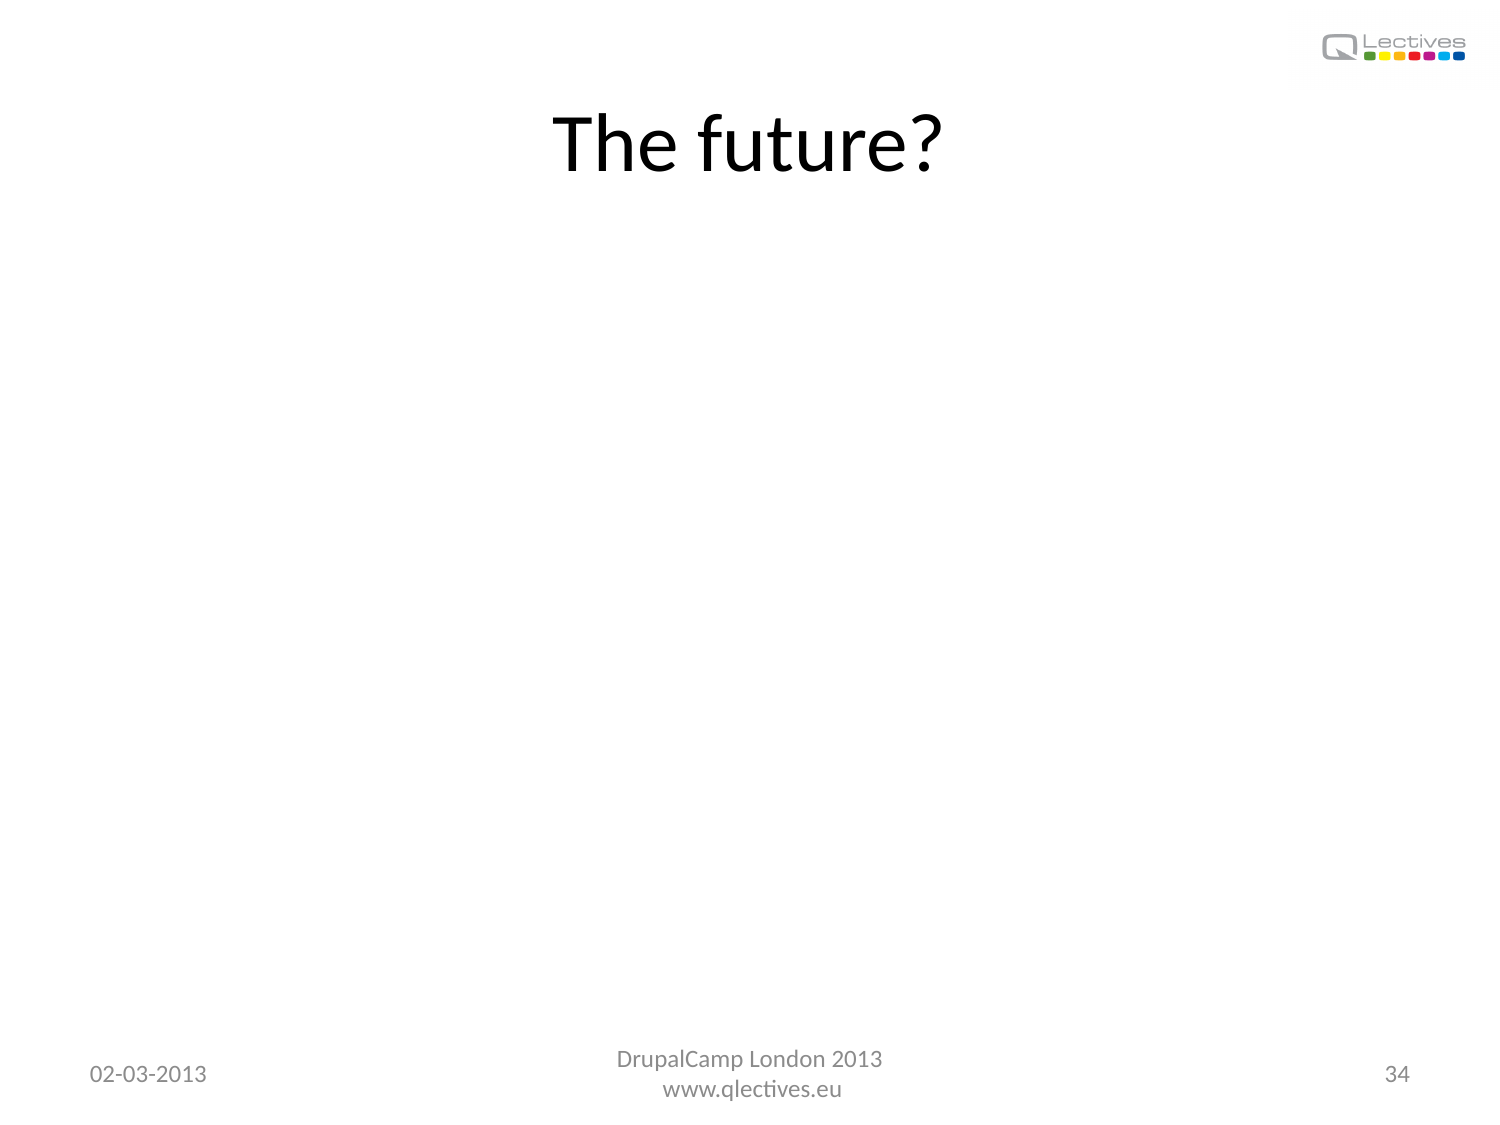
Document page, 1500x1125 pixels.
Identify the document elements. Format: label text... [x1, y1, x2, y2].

text_box <number> [1074, 1042, 1425, 1103]
text_box DrupalCamp London 2013 www.qlectives.eu [512, 1042, 988, 1103]
picture [1288, 9, 1500, 90]
text_box The future? [74, 44, 1425, 233]
text_box 02-03-2013 [74, 1042, 425, 1103]
